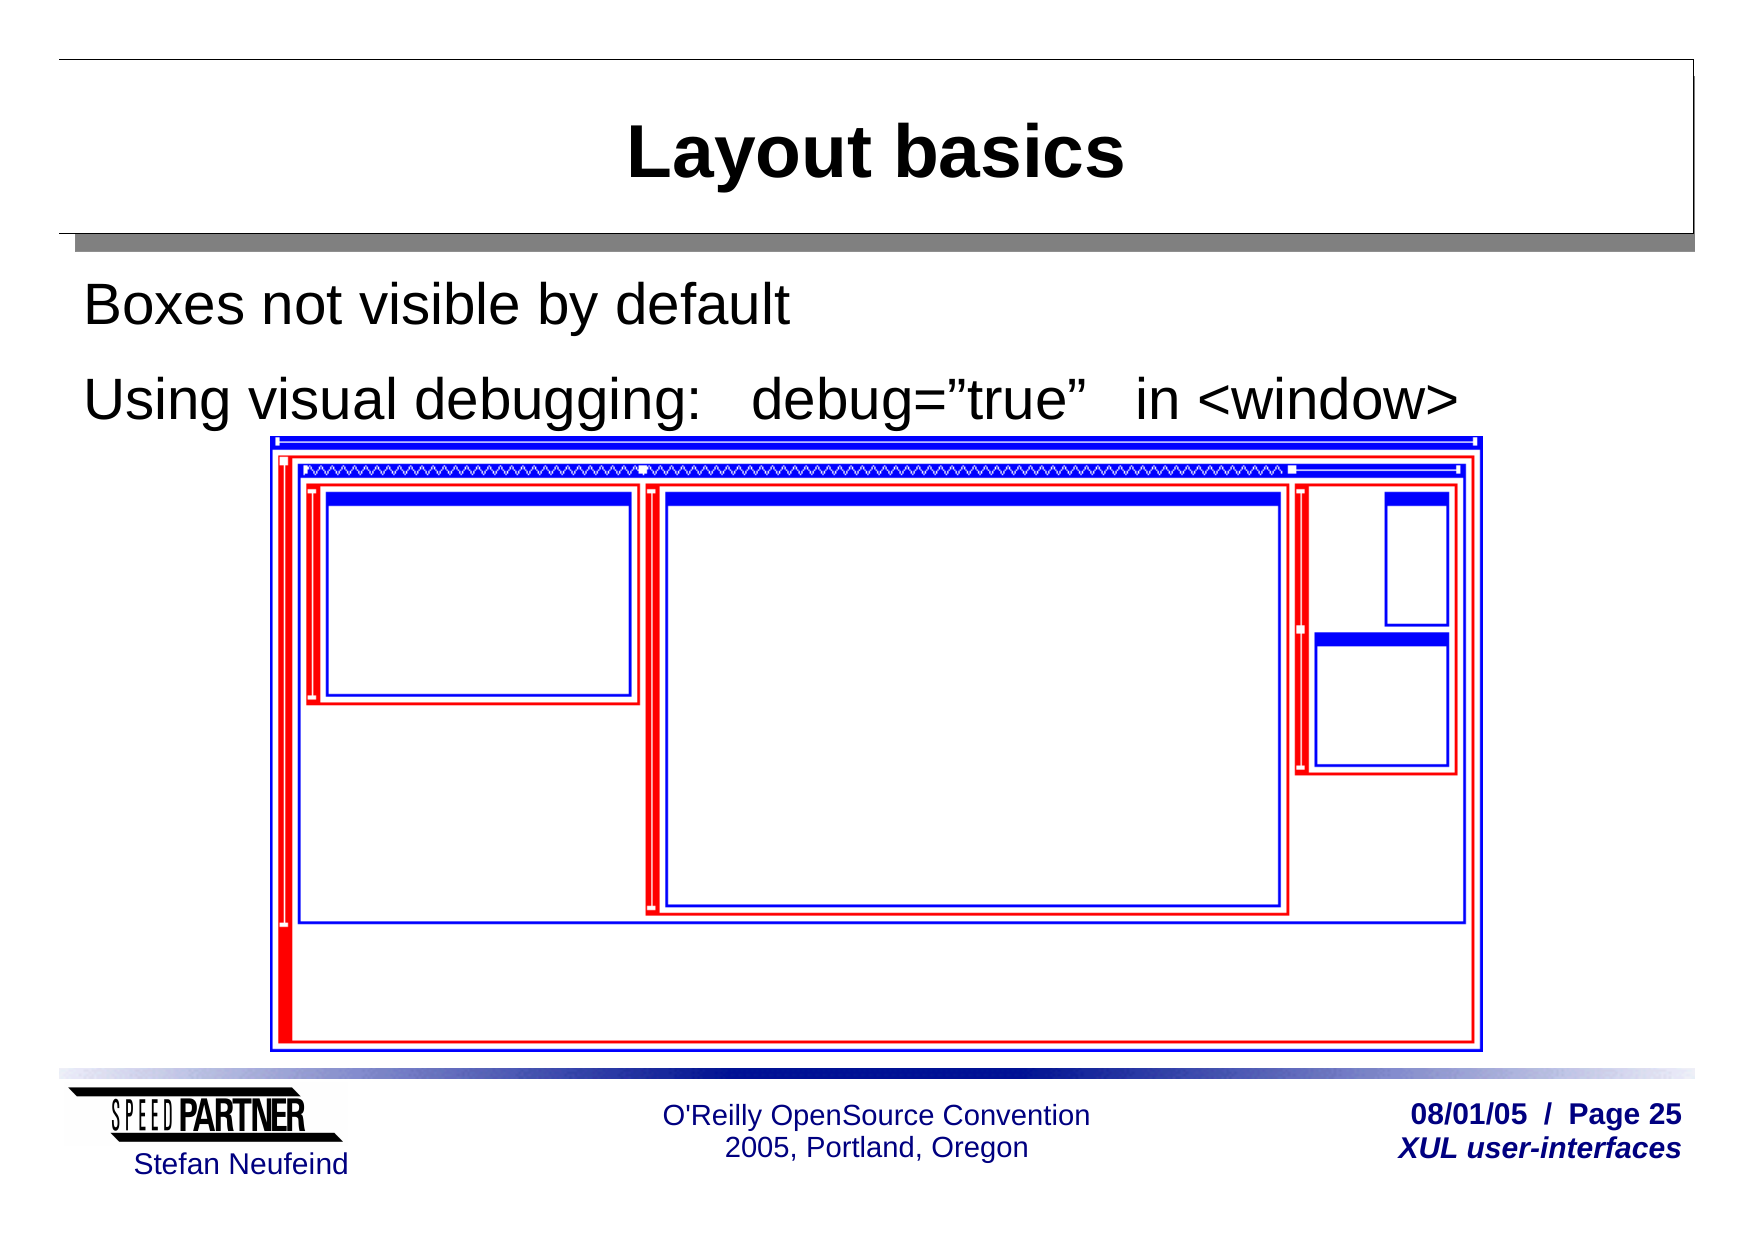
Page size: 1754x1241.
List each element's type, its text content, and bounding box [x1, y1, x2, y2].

picture [270, 436, 1483, 1052]
picture [59, 1068, 1695, 1079]
list Boxes not visible by default Using visual debugging: debug=”true” in <window> [71, 272, 1695, 1055]
picture [64, 1082, 348, 1146]
title Layout basics [59, 59, 1695, 244]
